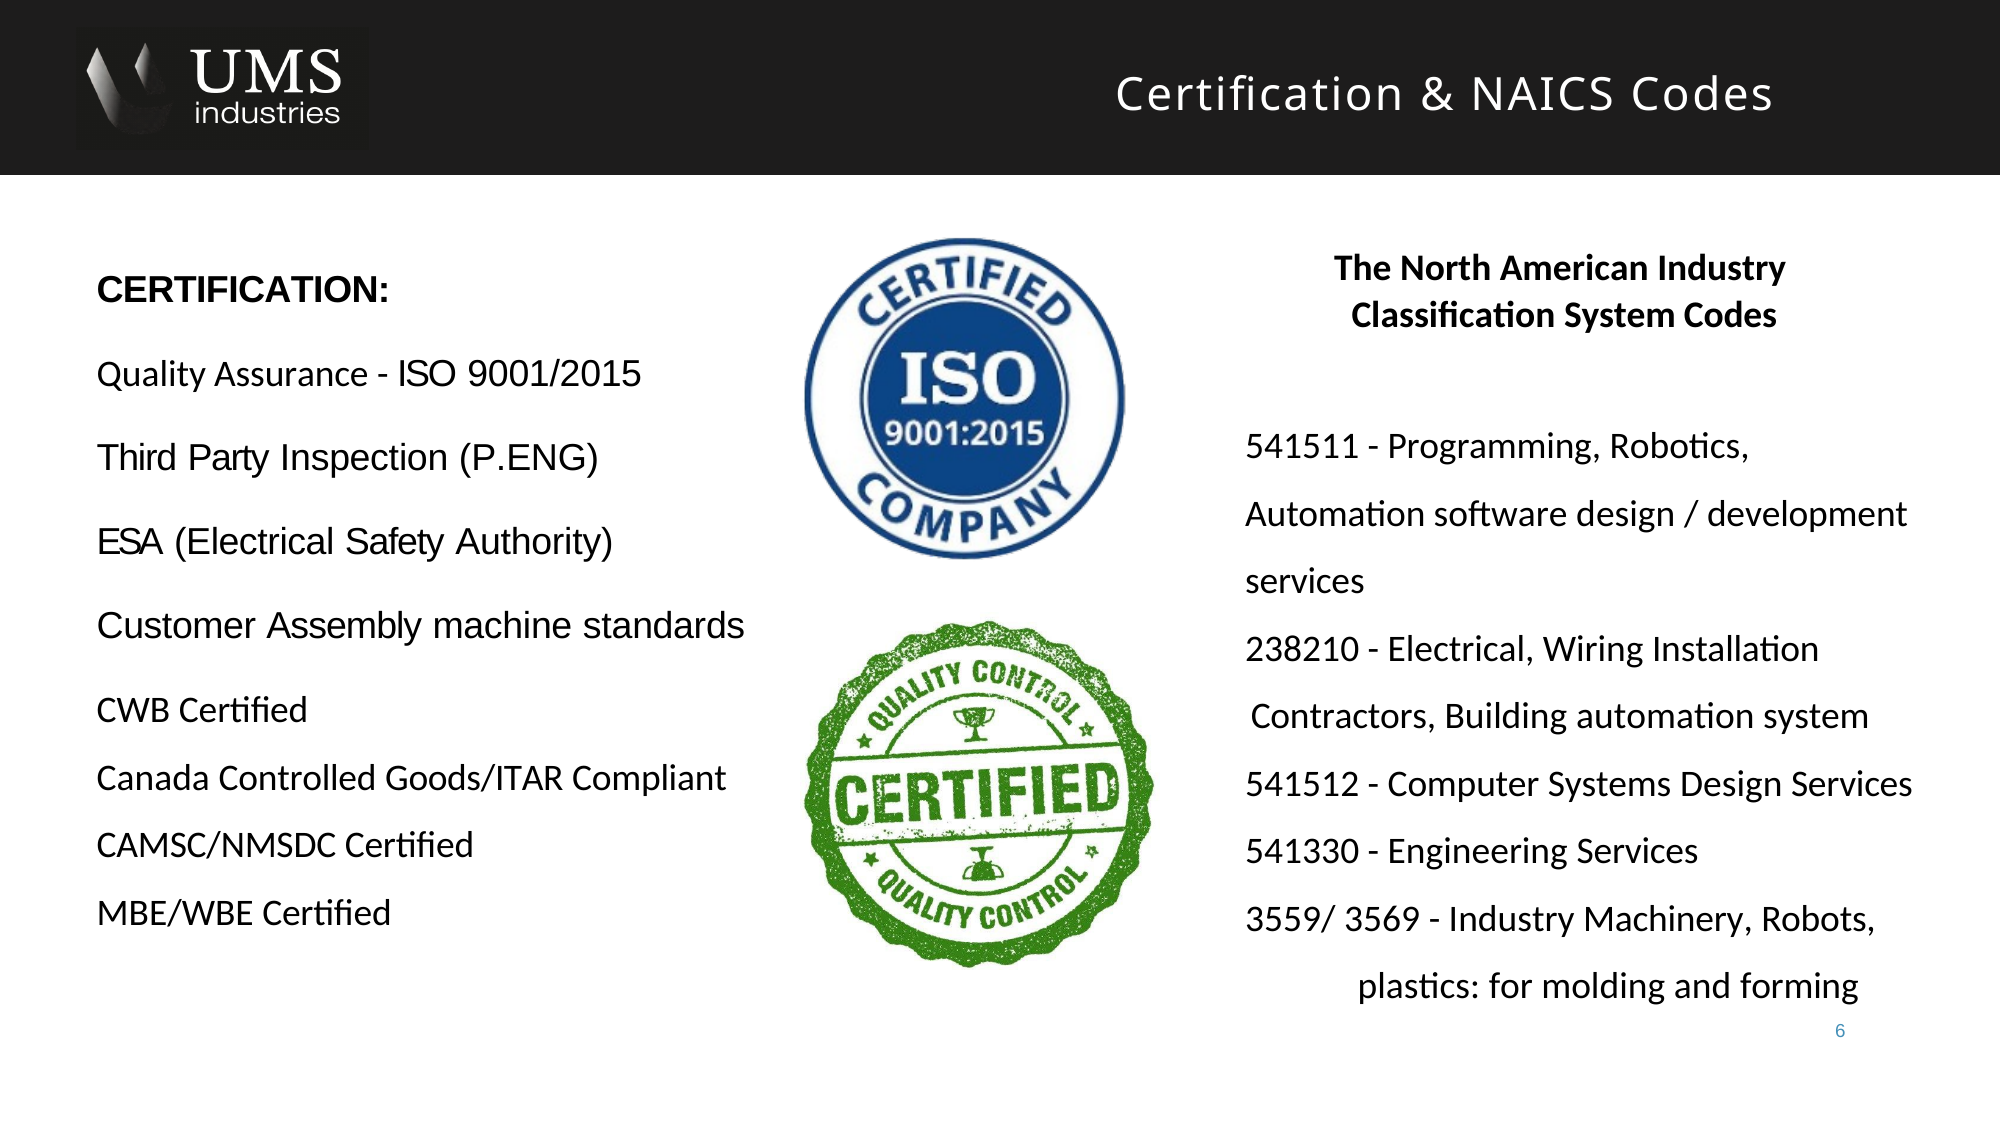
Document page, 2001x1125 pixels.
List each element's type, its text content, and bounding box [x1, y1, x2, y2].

text_box Certification & NAICS Codes [1100, 57, 1924, 128]
text_box [0, 0, 2000, 175]
picture [800, 236, 1127, 563]
list The North American Industry Classification System Codes 541511 - Programming, Robotics, Automation software design / development services 238210 - Electrical, Wiring Installation Contractors, Building automation system 541512 - Computer Systems Design Services 541330 - Engineering Services 3559/ 3569 - Industry Machinery, Robots, plastics: for molding and forming 6 [1215, 241, 1924, 984]
picture [800, 612, 1160, 970]
list CERTIFICATION: Quality Assurance - ISO 9001/2015 Third Party Inspection (P.ENG) ESA (Electrical Safety Authority) Customer Assembly machine standards CWB Certified Canada Controlled Goods/ITAR Compliant CAMSC/NMSDC Certified MBE/WBE Certified [92, 262, 800, 943]
picture [76, 27, 369, 150]
